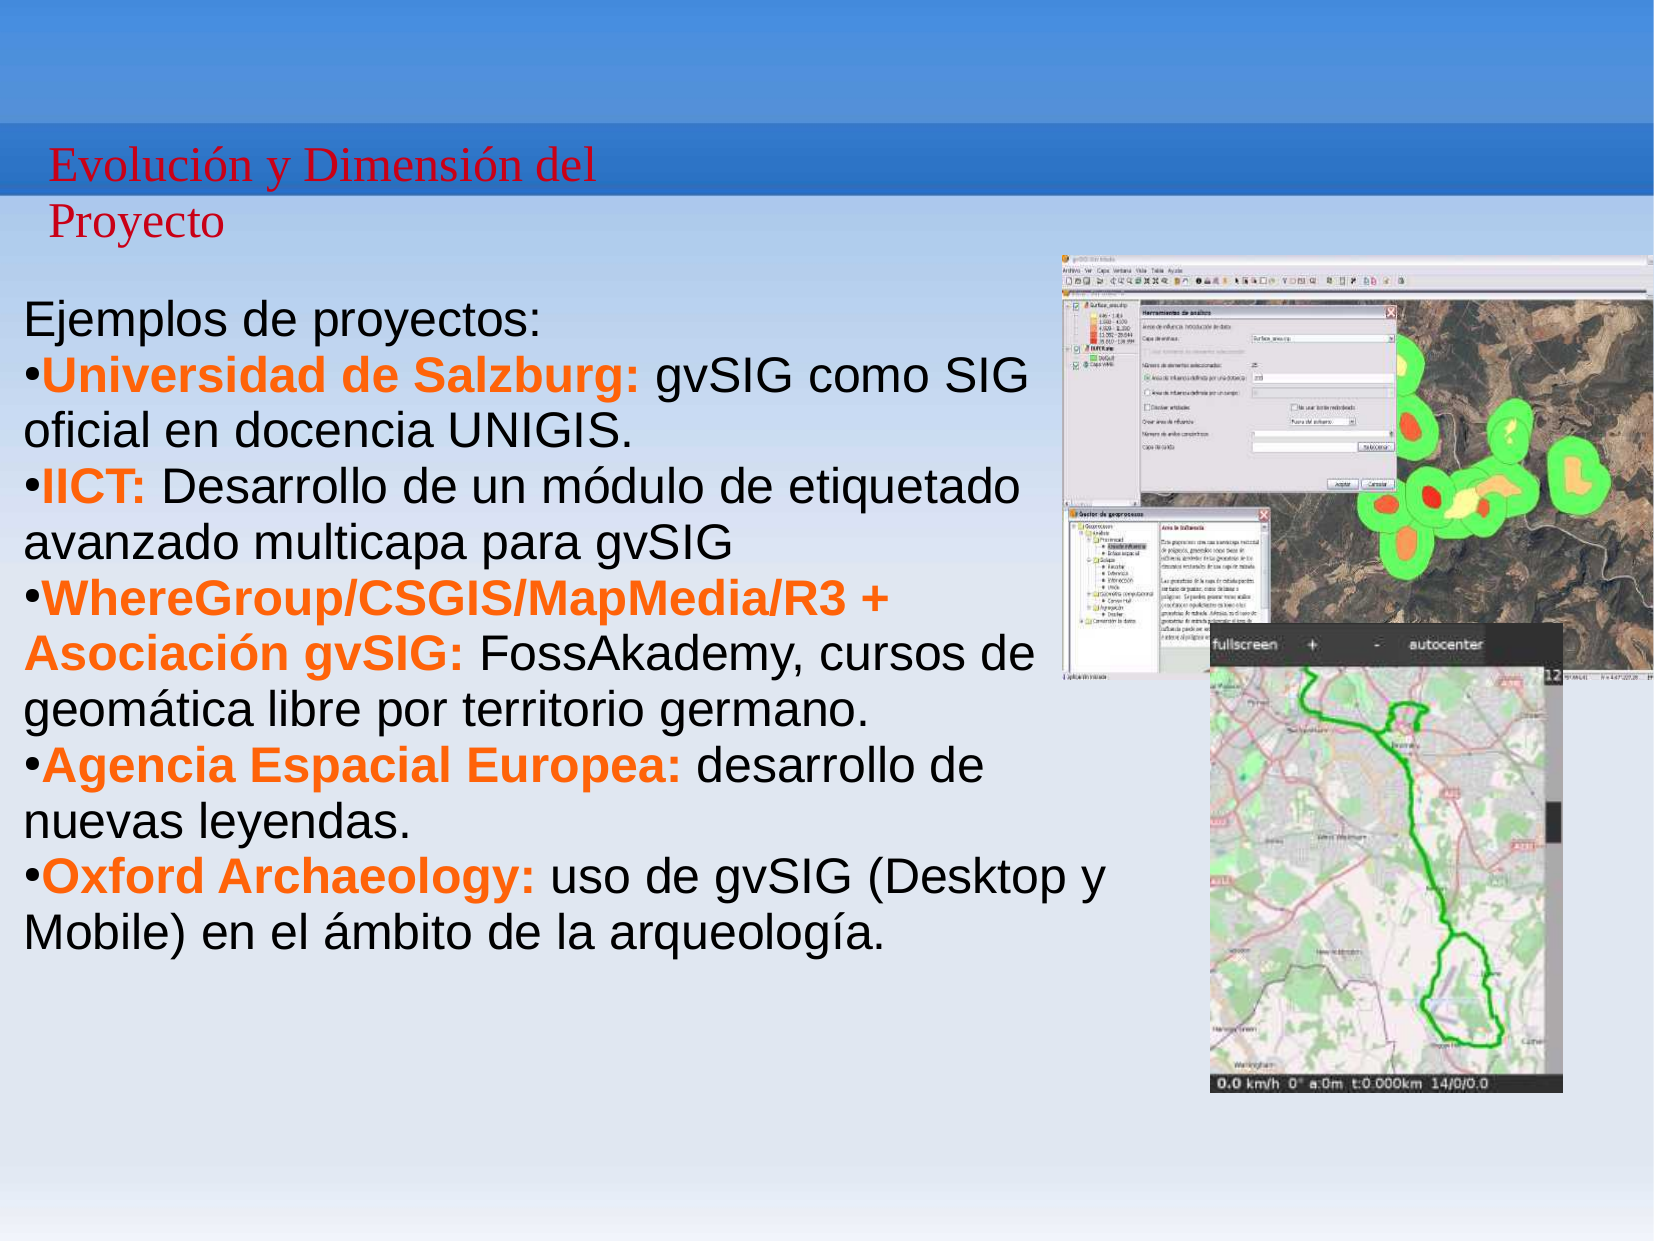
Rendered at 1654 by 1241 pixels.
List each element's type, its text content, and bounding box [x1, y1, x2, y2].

text_box Evolución y Dimensión del Proyecto [33, 129, 798, 206]
picture [0, 0, 1654, 1241]
text_box Ejemplos de proyectos: Universidad de Salzburg: gvSIG como SIG oficial en docencia UNIGIS. IICT: Desarrollo de un módulo de etiquetado avanzado multicapa para gvSIG WhereGroup/CSGIS/MapMedia/R3 + Asociación gvSIG: FossAkademy, cursos de geomática libre por territorio germano. Agencia Espacial Europea: desarrollo de nuevas leyendas. Oxford Archaeology: uso de gvSIG (Desktop y Mobile) en el ámbito de la arqueología. [8, 227, 1152, 1093]
